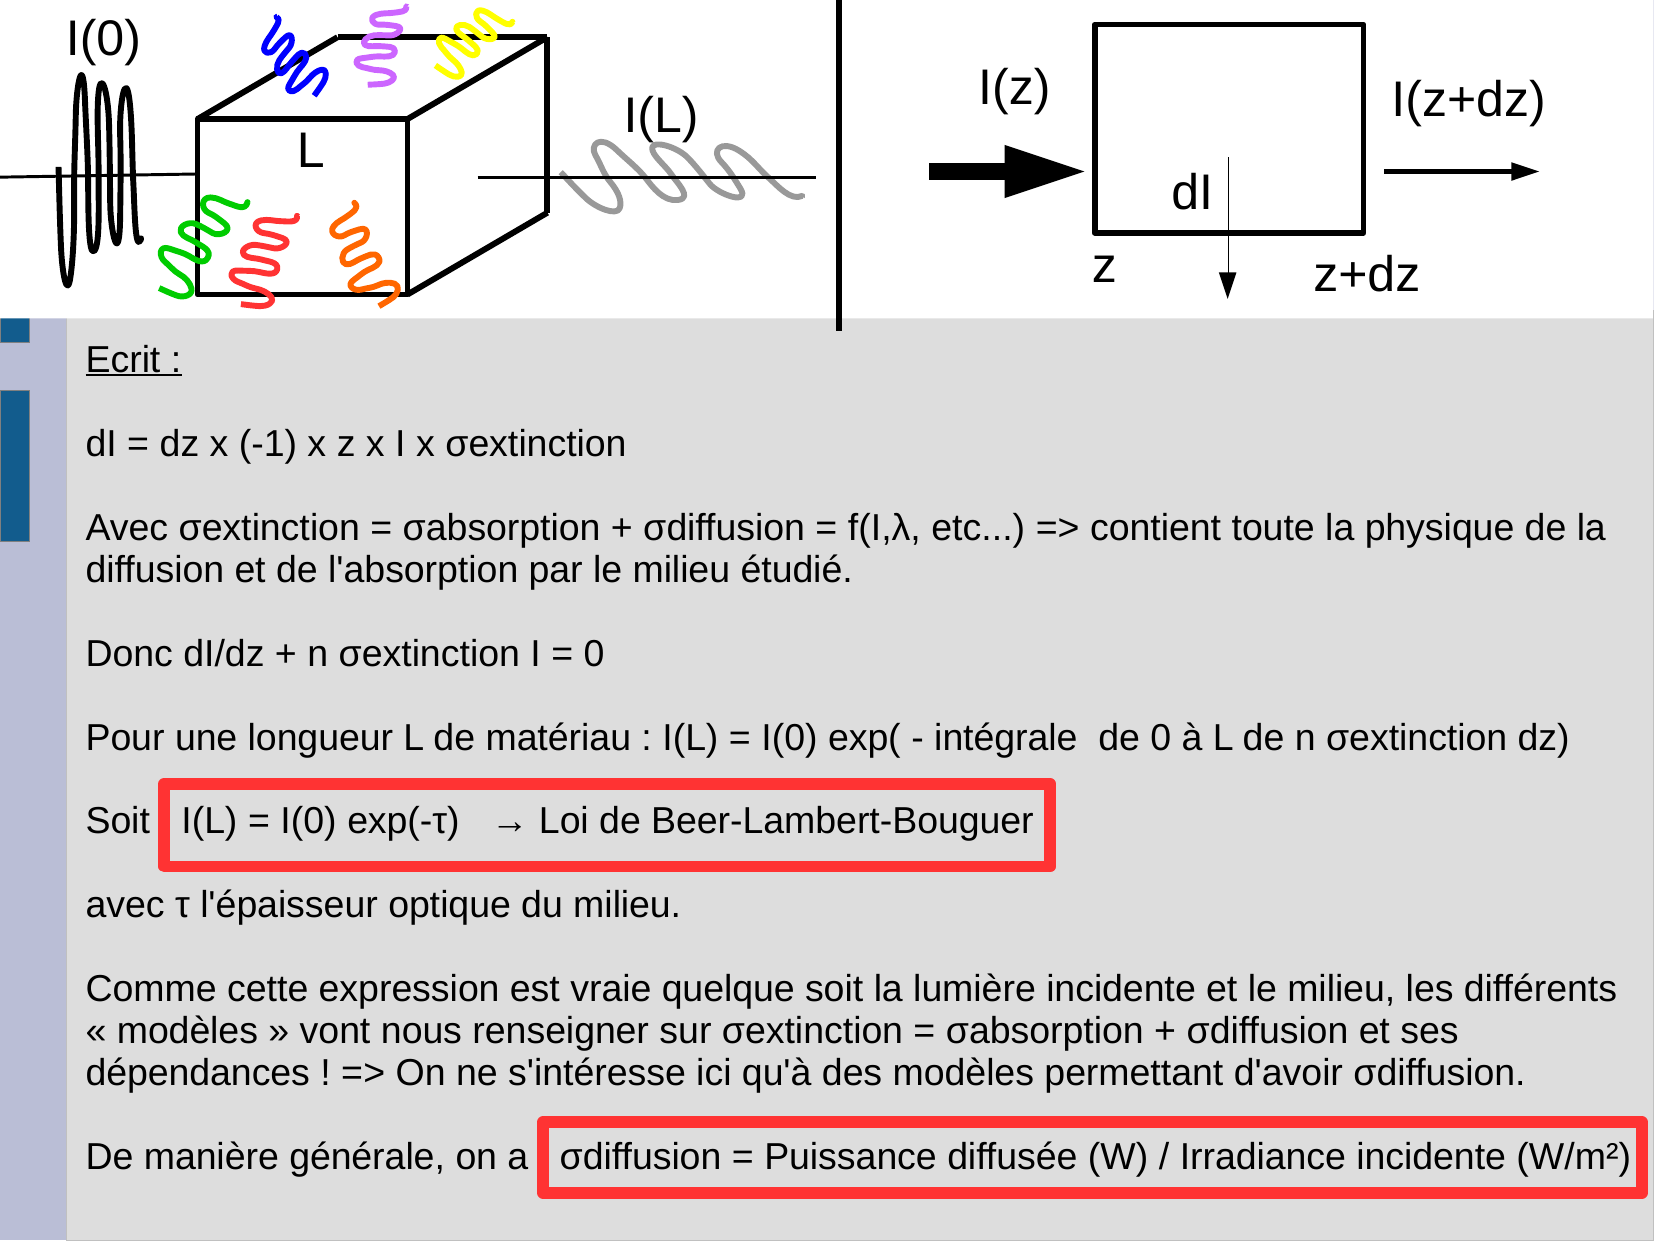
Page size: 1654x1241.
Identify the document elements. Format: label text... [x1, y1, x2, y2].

text_box z [1074, 226, 1116, 307]
text_box [842, 0, 1653, 319]
text_box [461, 28, 472, 34]
text_box z+dz [1295, 236, 1441, 322]
text_box Ecrit : dI = dz x (-1) x z x I x σextinction Avec σextinction = σabsorption + σdiffusion = f(I,λ, etc...) => contient toute la physique de la diffusion et de l'absorption par le milieu étudié. Donc dI/dz + n σextinction I = 0 Pour une longueur L de matériau : I(L) = I(0) exp( - intégrale de 0 à L de n σextinction dz) Soit : I(L) = I(0) exp(-τ) → Loi de Beer-Lambert-Bouguer avec τ l'épaisseur optique du milieu. Comme cette expression est vraie quelque soit la lumière incidente et le milieu, les différents « modèles » vont nous renseigner sur σextinction = σabsorption + σdiffusion et ses dépendances ! => On ne s'intéresse ici qu'à des modèles permettant d'avoir σdiffusion. De manière générale, on a : σdiffusion = Puissance diffusée (W) / Irradiance incidente (W/m²) [70, 330, 1654, 1241]
text_box [410, 44, 544, 289]
text_box [0, 0, 73, 175]
text_box I(L) [605, 76, 738, 214]
text_box [78, 104, 85, 174]
text_box [113, 177, 117, 227]
text_box [200, 209, 224, 231]
text_box [101, 104, 106, 174]
text_box dI [1156, 157, 1252, 228]
text_box [200, 122, 405, 292]
text_box I(z+dz) [1373, 61, 1582, 199]
text_box [573, 179, 605, 206]
text_box [1098, 27, 1361, 230]
text_box I(0) [48, 0, 177, 104]
text_box [89, 104, 95, 174]
text_box [369, 286, 394, 292]
text_box [597, 145, 605, 165]
text_box [124, 104, 129, 173]
text_box L [279, 111, 342, 192]
text_box [164, 252, 195, 286]
text_box [111, 104, 118, 173]
text_box [62, 178, 71, 273]
text_box [211, 40, 535, 116]
text_box [456, 40, 474, 51]
text_box [200, 249, 205, 258]
text_box I(z) [960, 49, 1075, 135]
text_box [0, 0, 836, 319]
text_box [738, 155, 761, 176]
text_box [184, 227, 195, 237]
